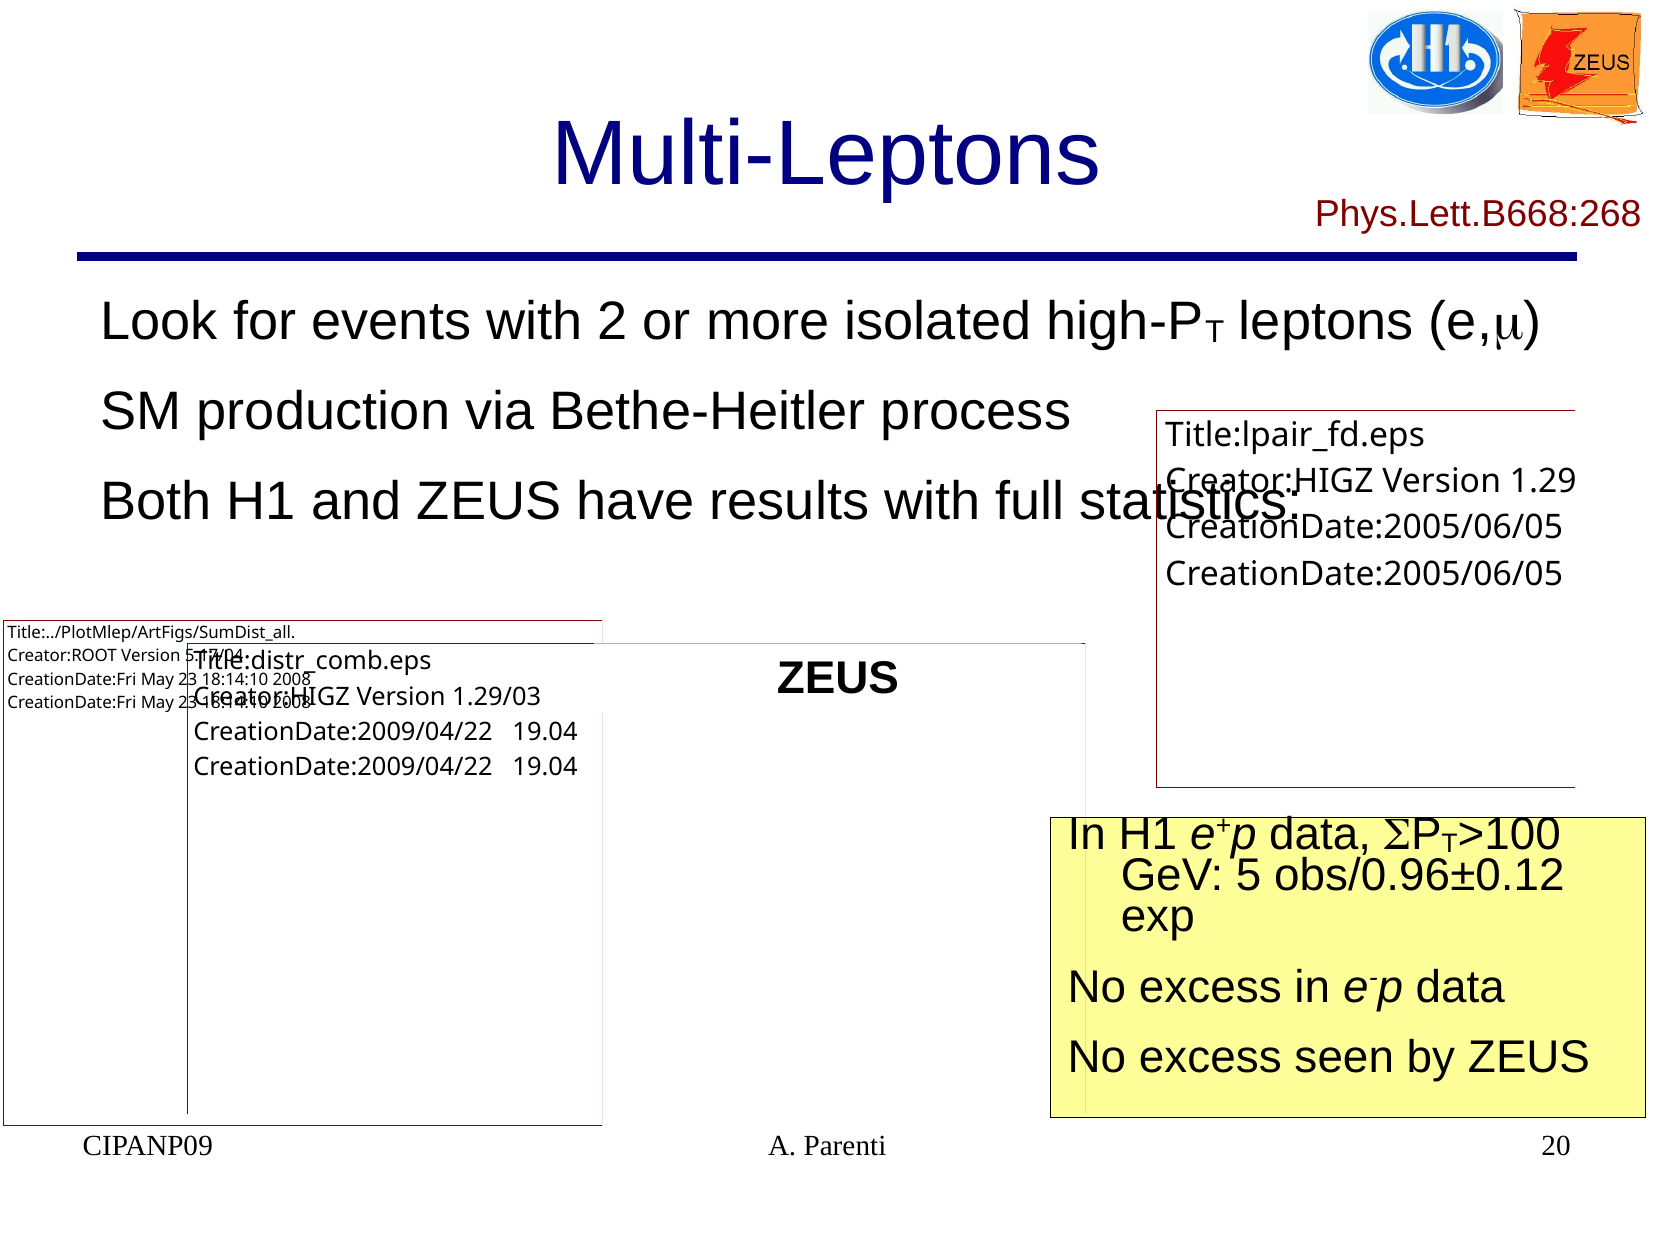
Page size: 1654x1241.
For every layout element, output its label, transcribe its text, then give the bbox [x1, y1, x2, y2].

picture [2, 619, 1086, 1126]
picture [1154, 408, 1576, 788]
picture [1363, 5, 1654, 127]
list In H1 e+p data, SPT>100 GeV: 5 obs/0.96±0.12 exp No excess in e-p data No excess seen by ZEUS [1050, 817, 1646, 1118]
list Look for events with 2 or more isolated high-PT leptons (e,m) SM production via Bethe-Heitler process Both H1 and ZEUS have results with full statistics: [82, 290, 1571, 817]
title Multi-Leptons [82, 56, 1571, 250]
text_box ZEUS [594, 643, 1082, 713]
text_box Phys.Lett.B668:268 [1300, 185, 1654, 243]
